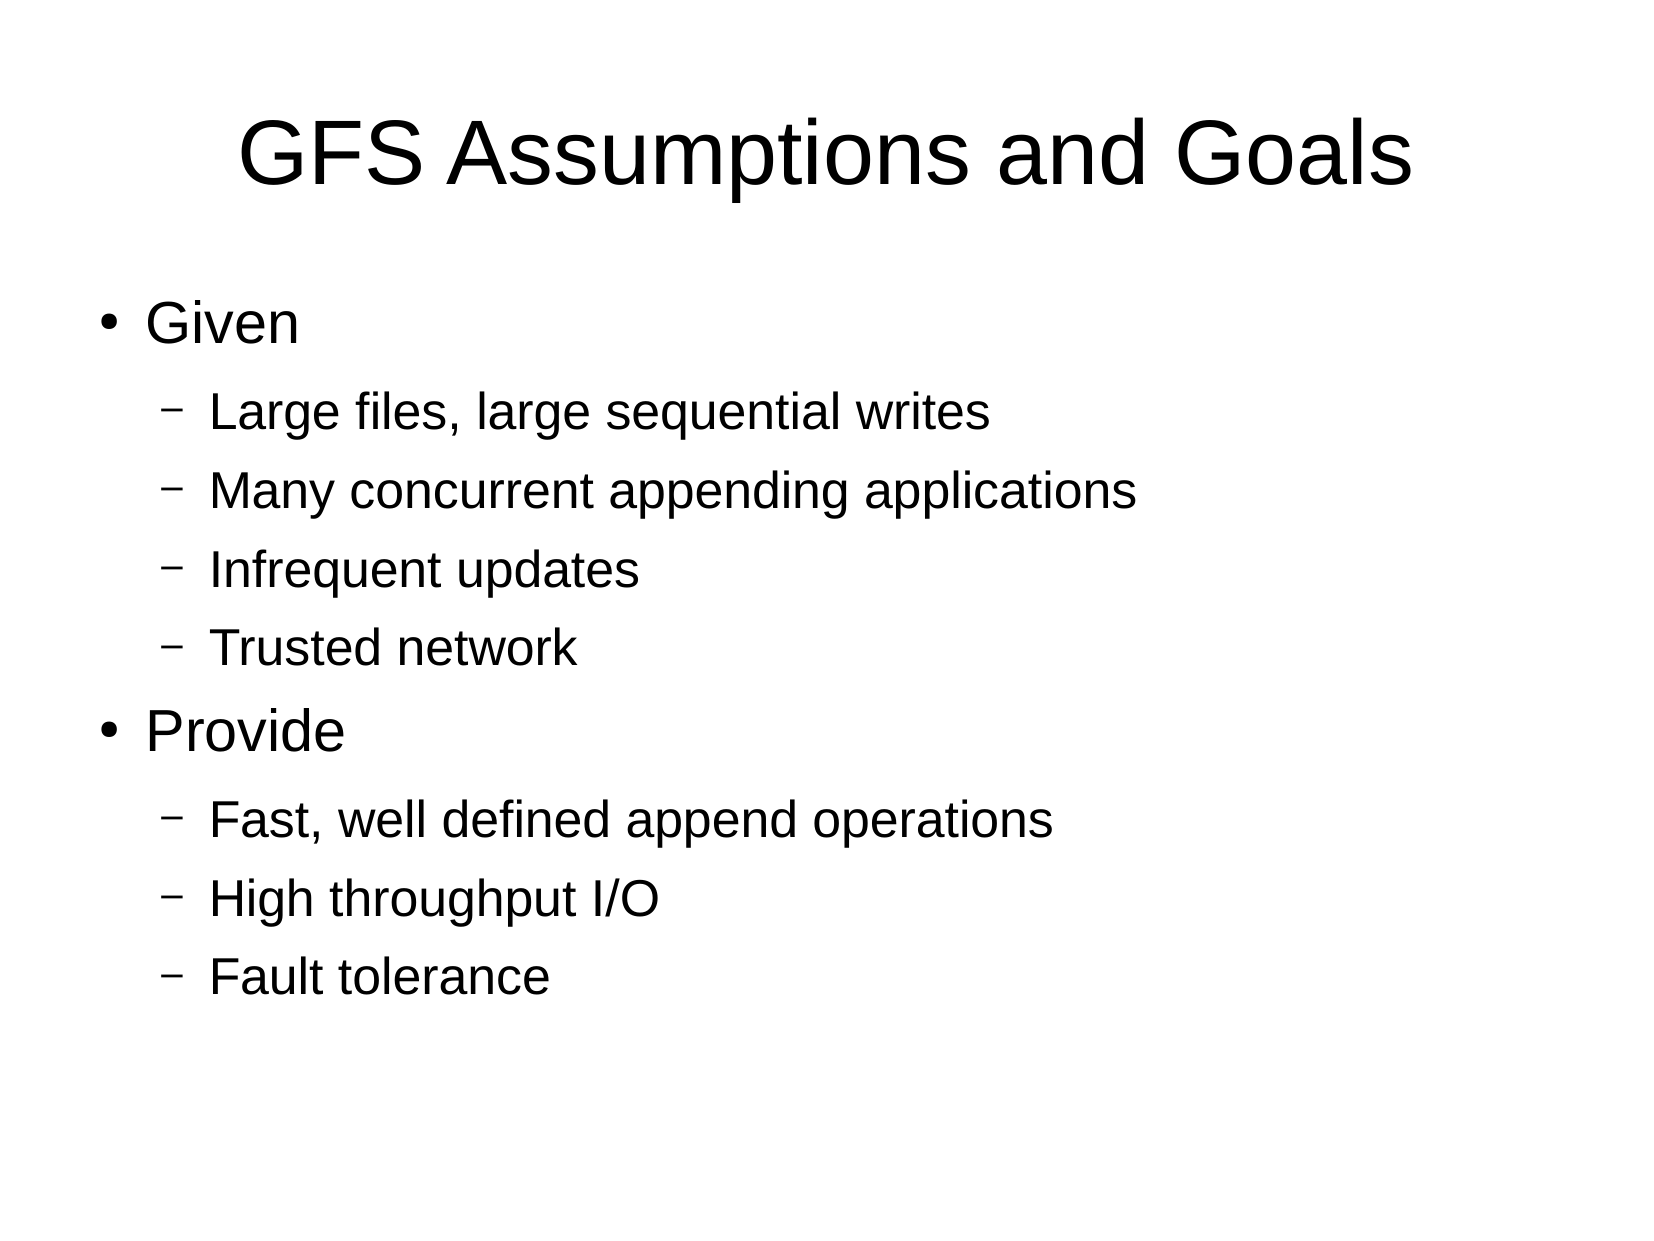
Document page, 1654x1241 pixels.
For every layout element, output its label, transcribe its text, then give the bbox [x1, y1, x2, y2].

list Given Large files, large sequential writes Many concurrent appending applications Infrequent updates Trusted network Provide Fast, well defined append operations High throughput I/O Fault tolerance [82, 290, 1538, 1010]
title GFS Assumptions and Goals [82, 49, 1571, 257]
